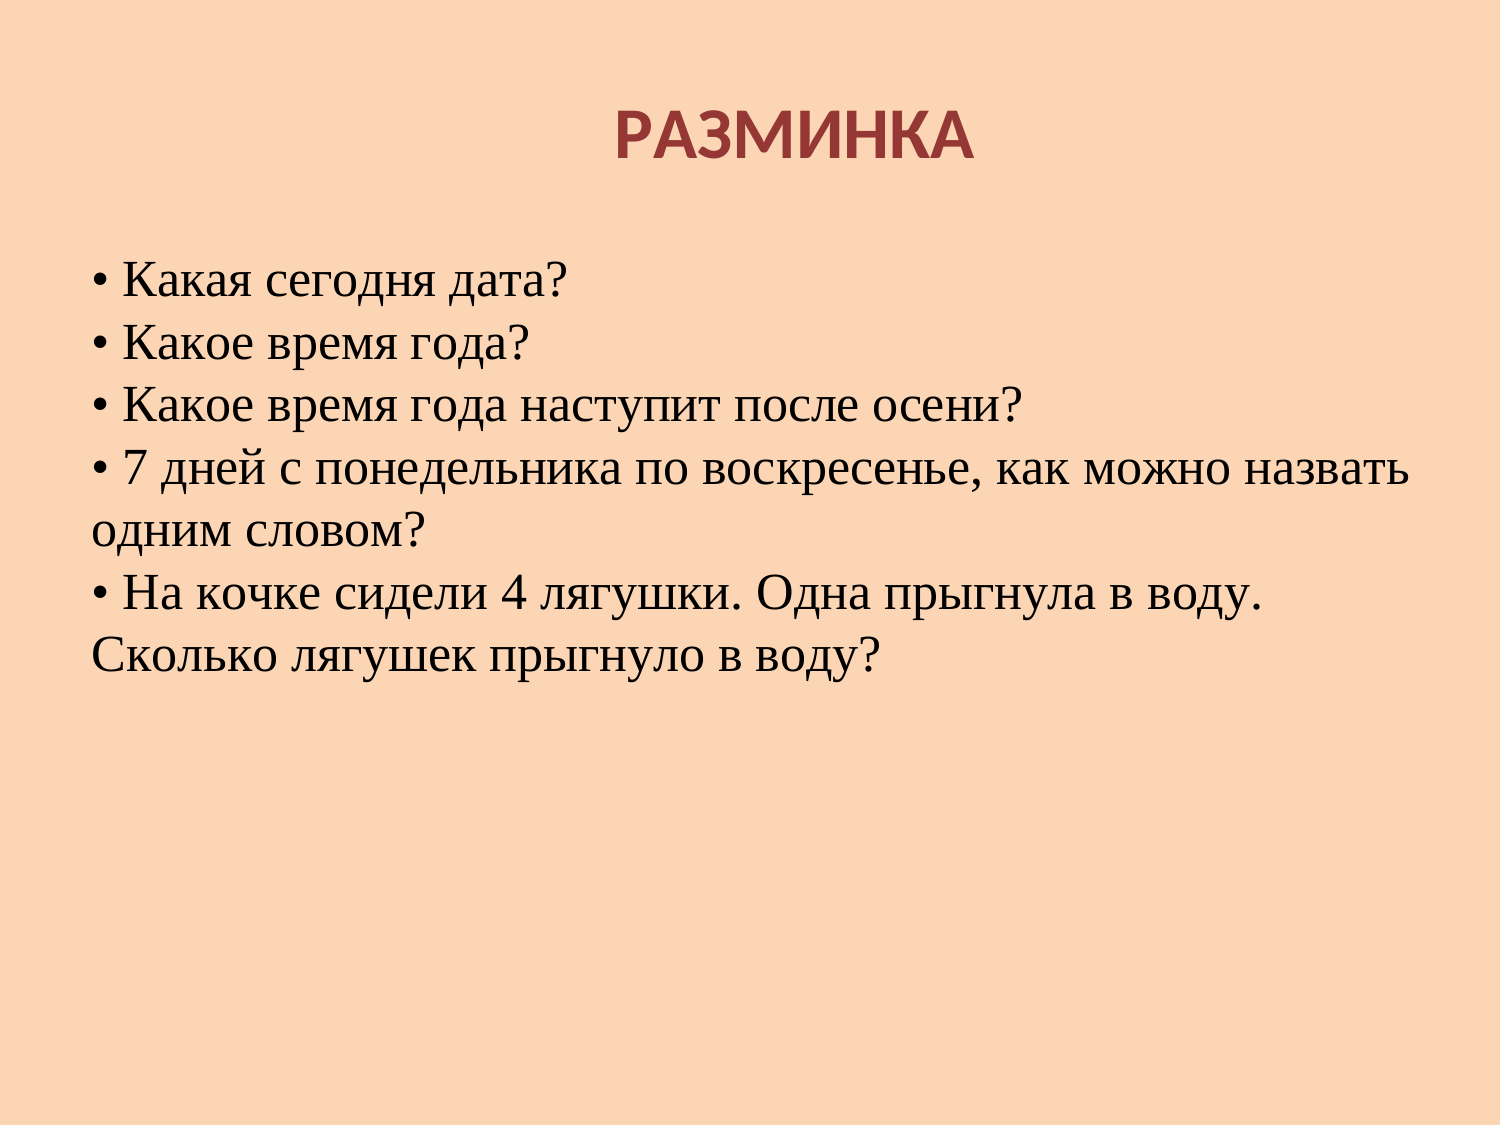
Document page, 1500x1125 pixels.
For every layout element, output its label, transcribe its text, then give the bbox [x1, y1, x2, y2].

text_box РАЗМИНКА [198, 78, 1392, 182]
text_box • Какая сегодня дата? • Какое время года? • Какое время года наступит после осени? • 7 дней с понедельника по воскресенье, как можно назвать одним словом? • На кочке сидели 4 лягушки. Одна прыгнула в воду. Сколько лягушек прыгнуло в воду? [76, 236, 1471, 690]
